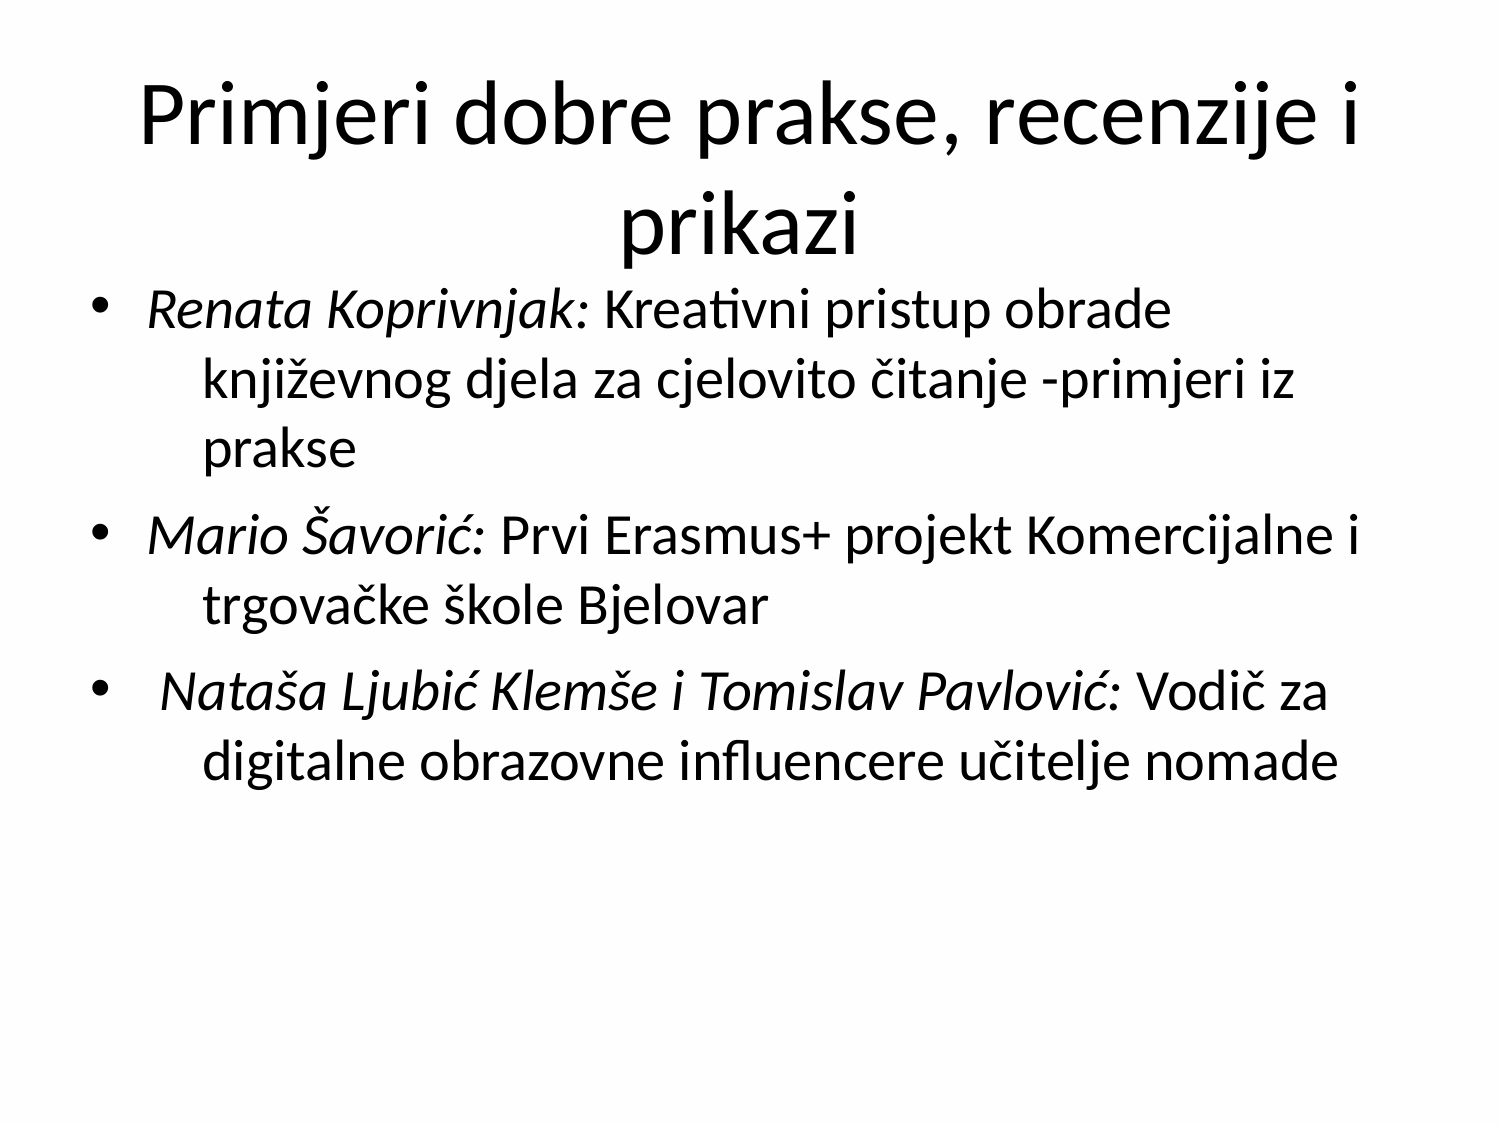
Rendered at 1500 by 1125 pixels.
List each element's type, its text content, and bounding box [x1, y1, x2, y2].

list Renata Koprivnjak: Kreativni pristup obrade književnog djela za cjelovito čitanje -primjeri iz prakse Mario Šavorić: Prvi Erasmus+ projekt Komercijalne i trgovačke škole Bjelovar Nataša Ljubić Klemše i Tomislav Pavlović: Vodič za digitalne obrazovne influencere učitelje nomade [75, 262, 1426, 1005]
title Primjeri dobre prakse, recenzije i prikazi [75, 45, 1426, 233]
